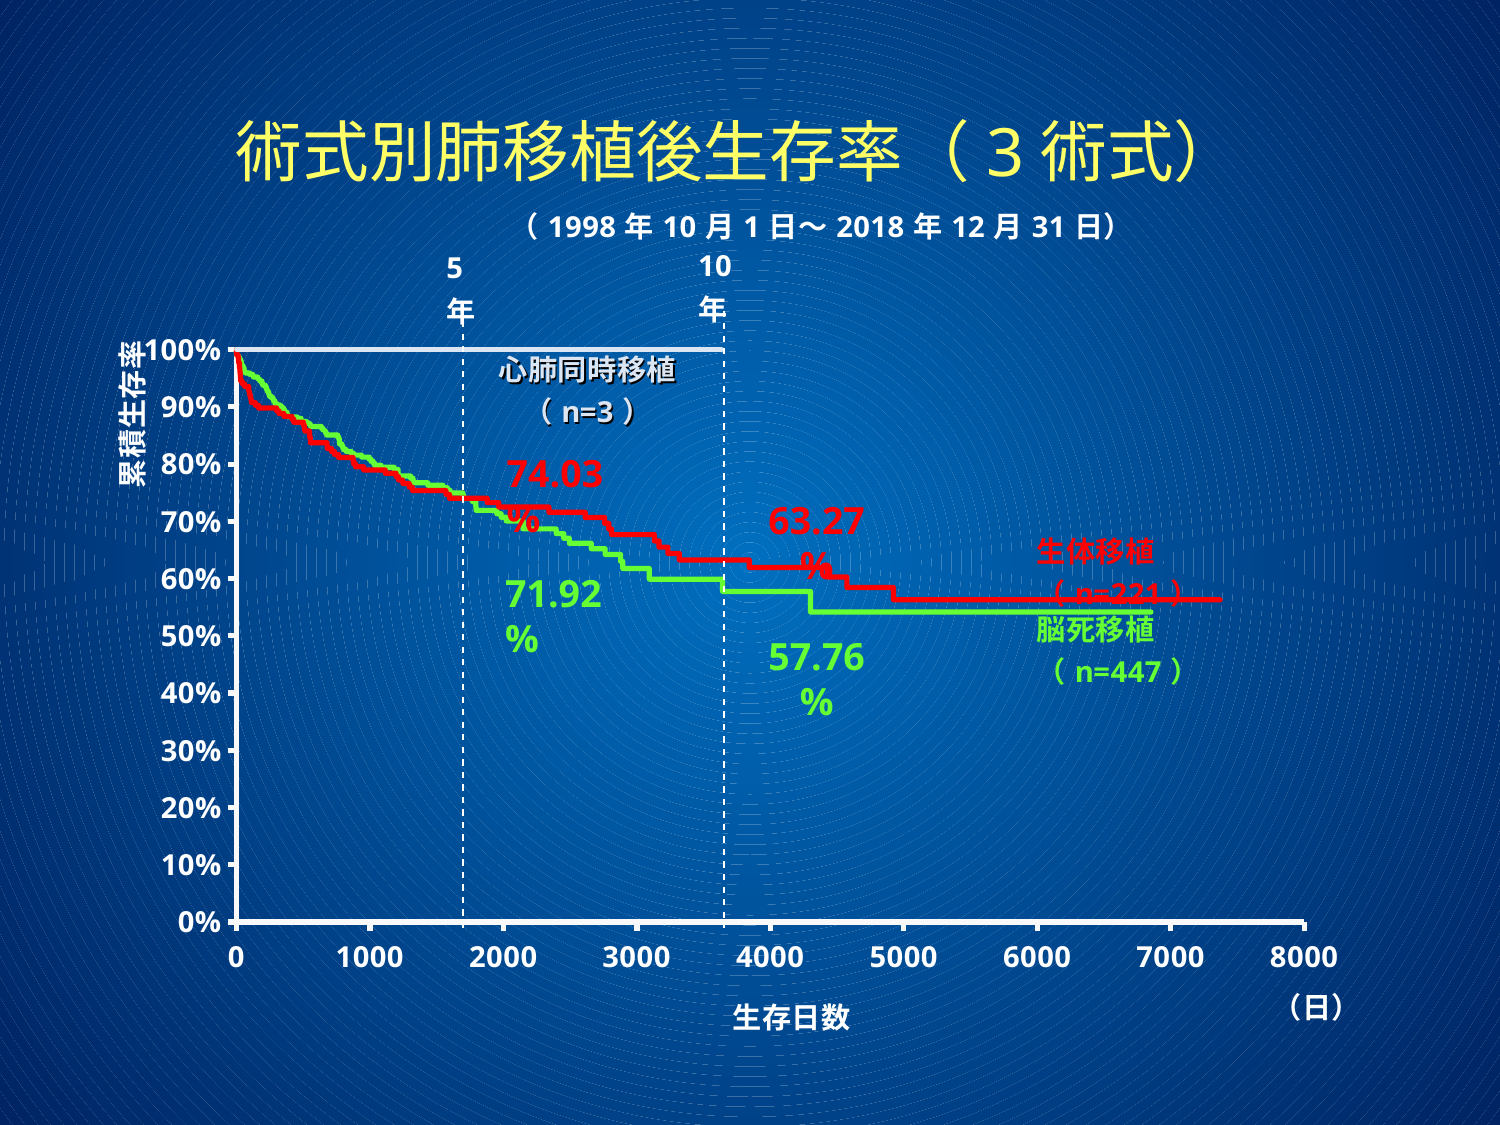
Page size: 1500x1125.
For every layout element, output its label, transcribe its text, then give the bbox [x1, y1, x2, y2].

chart [78, 140, 1422, 1046]
text_box （日） [1257, 981, 1377, 1032]
text_box 74.03 % [491, 442, 643, 504]
text_box 57.76 % [738, 625, 896, 687]
text_box 71.92 % [490, 562, 644, 624]
title 術式別肺移植後生存率（3術式） [63, 67, 1414, 232]
text_box 63.27 % [738, 490, 896, 551]
